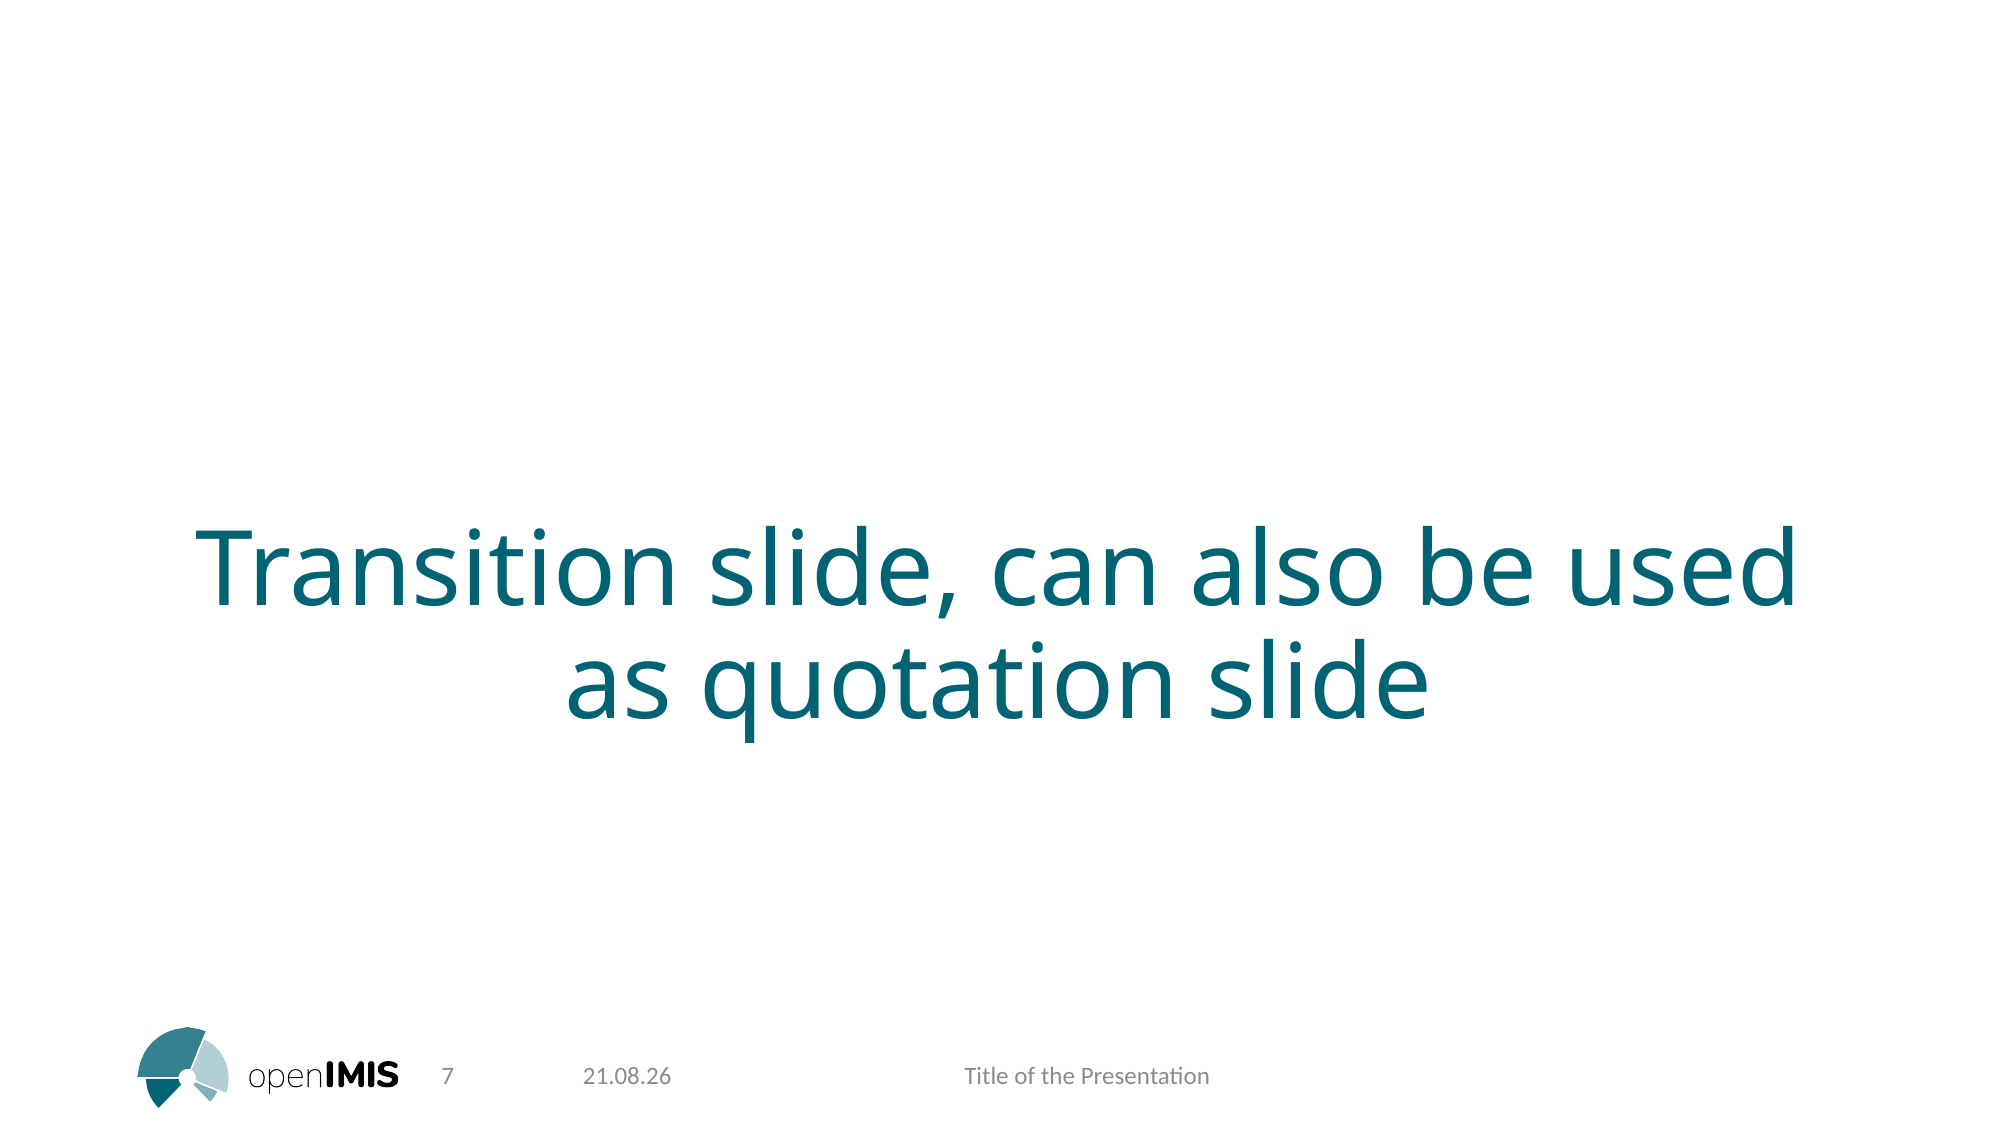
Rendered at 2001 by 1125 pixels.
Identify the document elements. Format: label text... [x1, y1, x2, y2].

picture [137, 1027, 437, 1108]
slide_number 30.11.21 [567, 1044, 937, 1105]
footer Title of the Presentation [949, 1044, 1751, 1105]
title Transition slide, can also be used as quotation slide [136, 280, 1862, 749]
slide_number <number> [426, 1044, 555, 1105]
